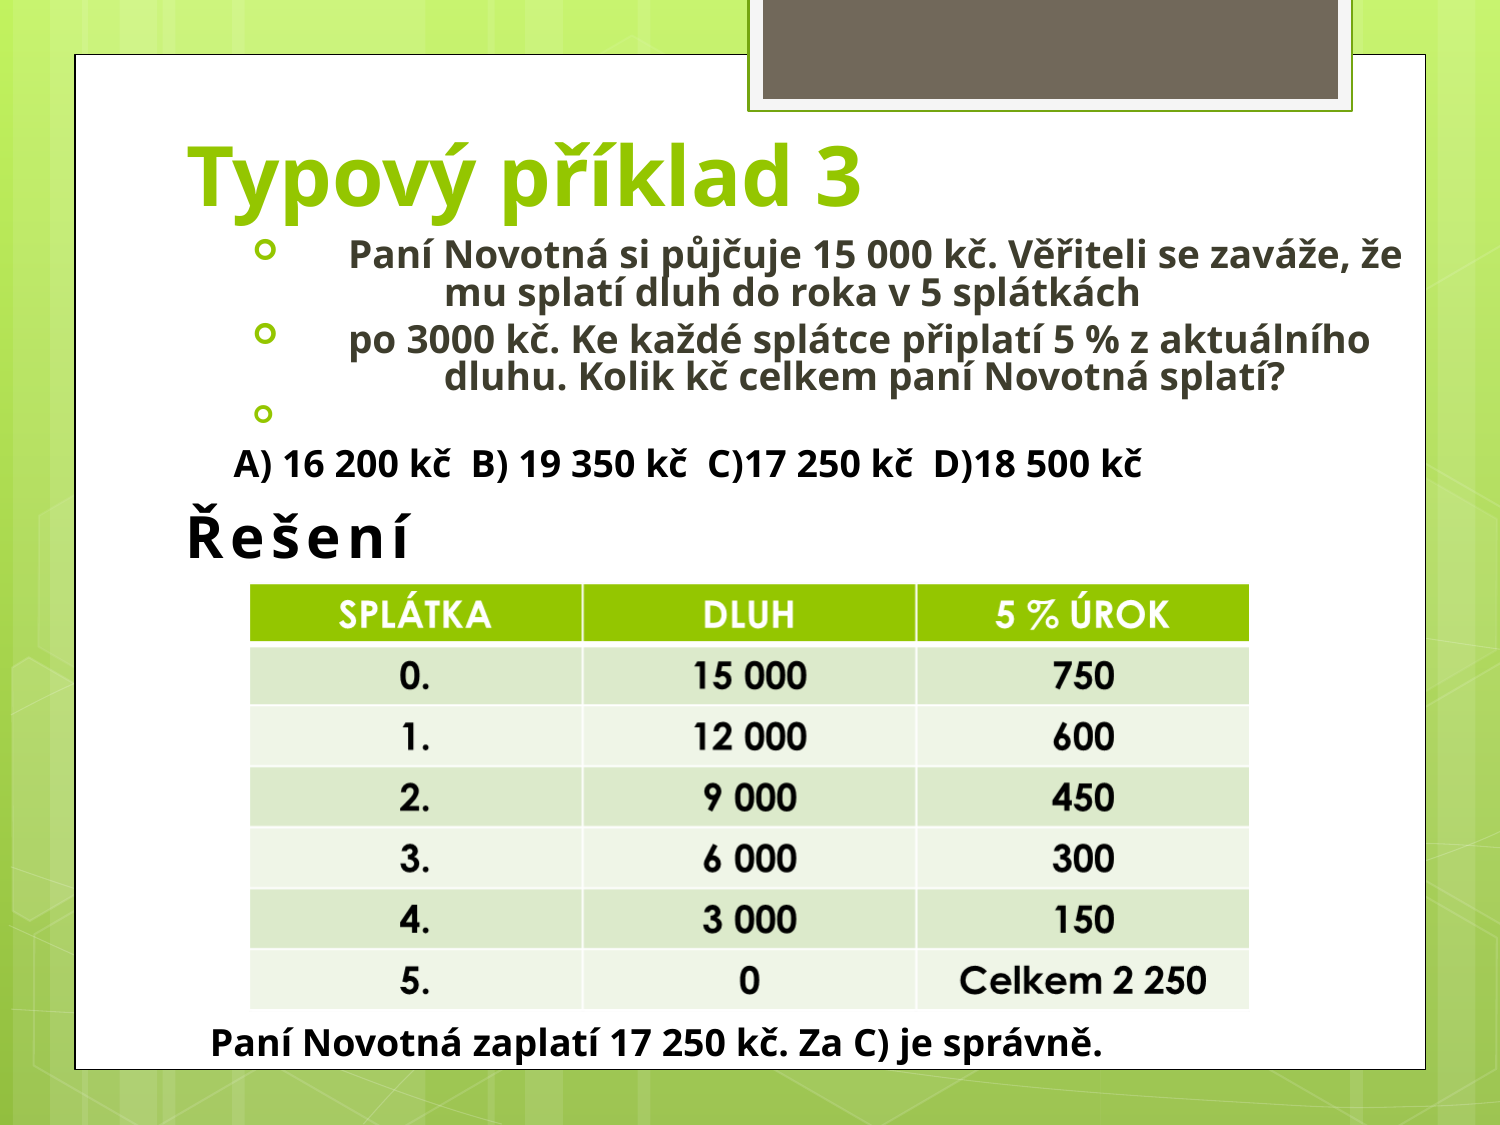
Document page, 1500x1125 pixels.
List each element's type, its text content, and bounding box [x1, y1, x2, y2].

list Paní Novotná si půjčuje 15 000 kč. Věřiteli se zaváže, že mu splatí dluh do roka v 5 splátkách po 3000 kč. Ke každé splátce připlatí 5 % z aktuálního dluhu. Kolik kč celkem paní Novotná splatí? [75, 231, 1426, 426]
text_box Řešení [171, 493, 425, 578]
picture [249, 578, 1250, 1011]
text_box A) 16 200 kč B) 19 350 kč C)17 250 kč D)18 500 kč [218, 432, 1282, 493]
title Typový příklad 3 [171, 42, 1415, 231]
text_box Paní Novotná zaplatí 17 250 kč. Za C) je správně. [194, 1011, 1353, 1072]
